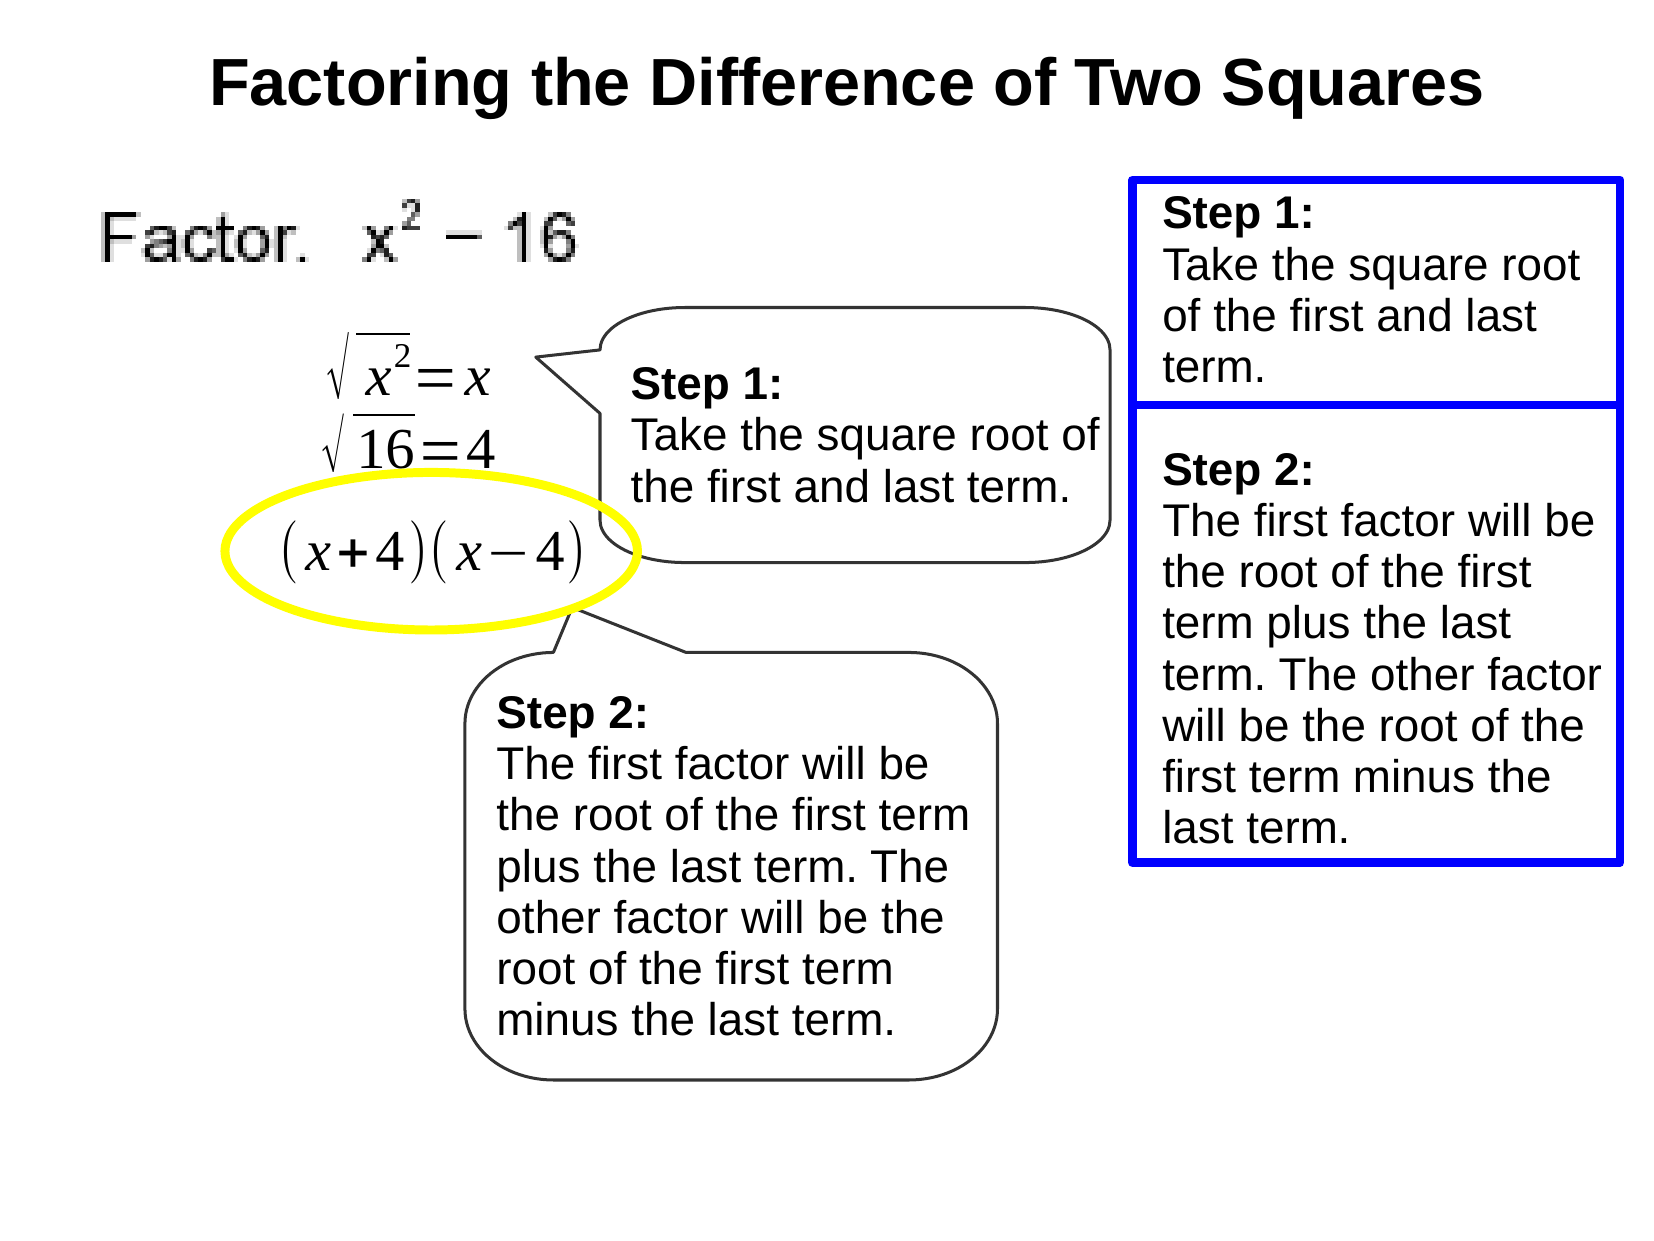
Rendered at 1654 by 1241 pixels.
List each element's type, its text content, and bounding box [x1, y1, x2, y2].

text_box Step 2: The first factor will be the root of the first term plus the last term. The other factor will be the root of the first term minus the last term. [464, 611, 998, 1081]
text_box Step 1: Take the square root of the first and last term. Step 2: The first factor will be the root of the first term plus the last term. The other factor will be the root of the first term minus the last term. [1147, 184, 1616, 401]
chart [272, 518, 593, 586]
text_box Step 1: Take the square root of the first and last term. [600, 512, 632, 554]
text_box Step 1: Take the square root of the first and last term. Step 2: The first factor will be the root of the first term plus the last term. The other factor will be the root of the first term minus the last term. [1147, 180, 1628, 1241]
chart [315, 330, 503, 481]
text_box Step 1: Take the square root of the first and last term. [535, 307, 1111, 563]
text_box Factoring the Difference of Two Squares [120, 37, 1576, 128]
text_box Step 1: Take the square root of the first and last term. Step 2: The first factor will be the root of the first term plus the last term. The other factor will be the root of the first term minus the last term. [1147, 409, 1616, 858]
picture [97, 172, 983, 286]
chart [367, 477, 496, 482]
